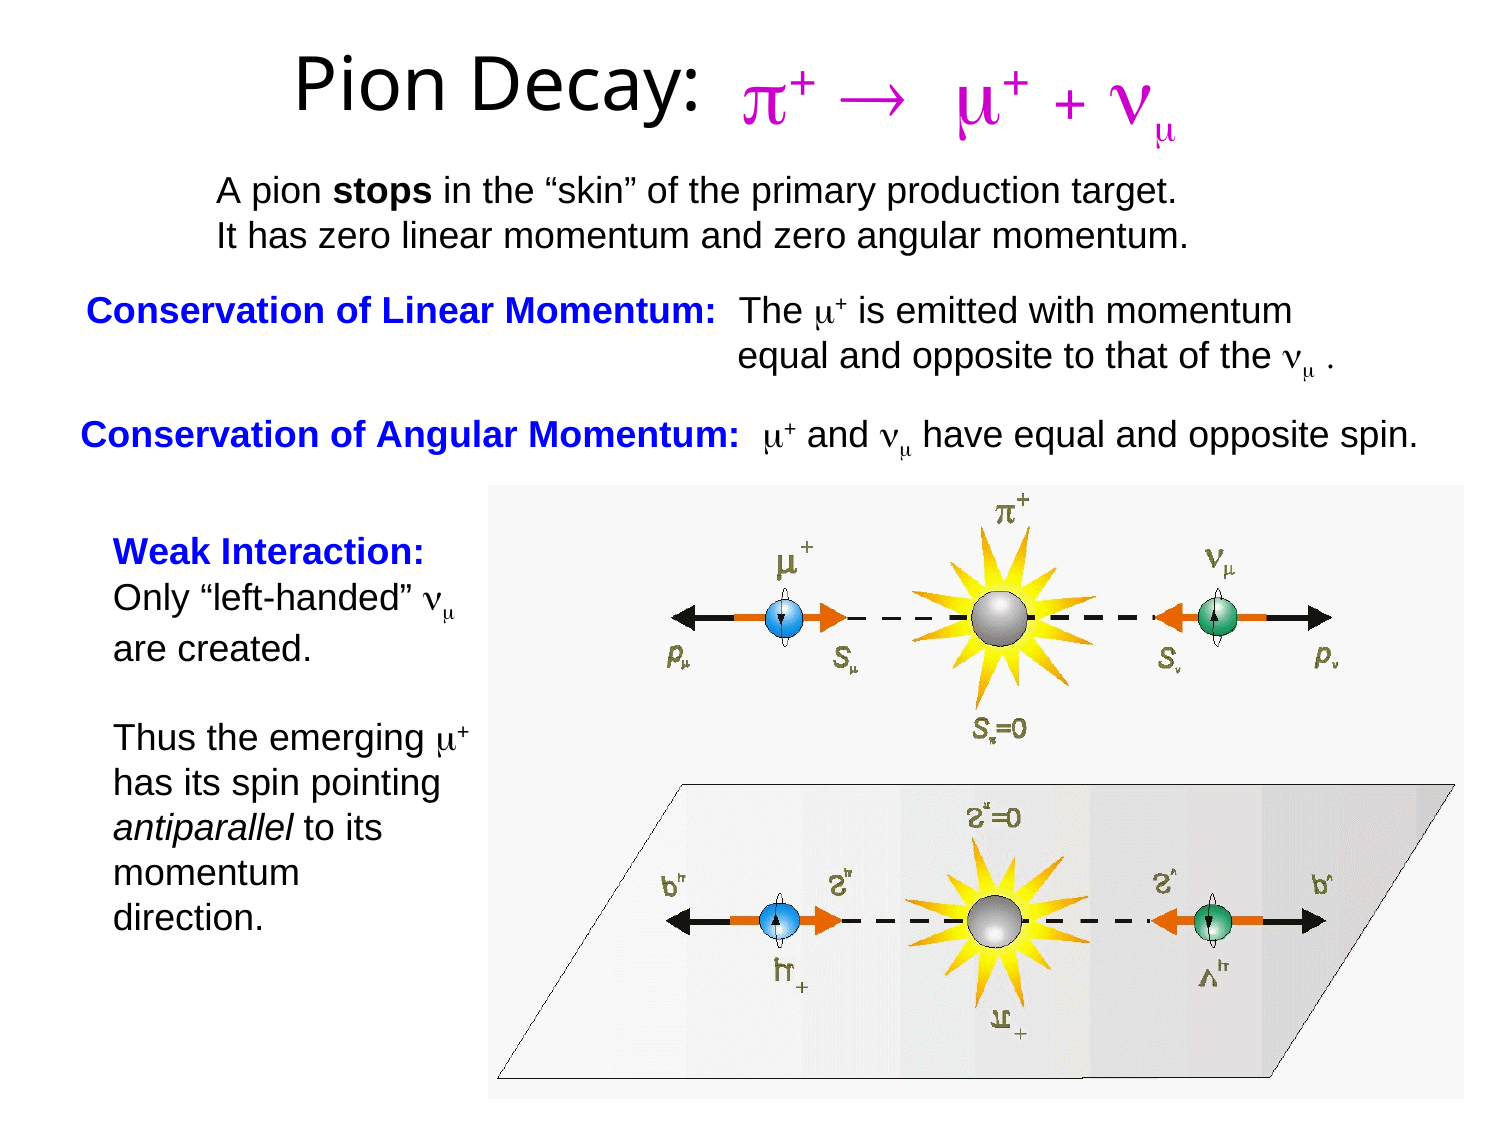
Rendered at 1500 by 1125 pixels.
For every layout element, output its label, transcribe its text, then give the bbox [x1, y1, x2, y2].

text_box +  + +  [727, 33, 1080, 131]
text_box A pion stops in the “skin” of the primary production target. It has zero linear momentum and zero angular momentum. [201, 159, 1302, 266]
text_box Conservation of Angular Momentum: + and  have equal and opposite spin. [65, 402, 1483, 473]
picture [488, 485, 1464, 1099]
text_box Pion Decay: [277, 32, 703, 139]
text_box Weak Interaction: Only “left-handed”  are created. Thus the emerging + has its spin pointing antiparallel to its momentum direction. [98, 520, 488, 970]
text_box Conservation of Linear Momentum: The + is emitted with momentum equal and opposite to that of the  . [71, 278, 1440, 402]
